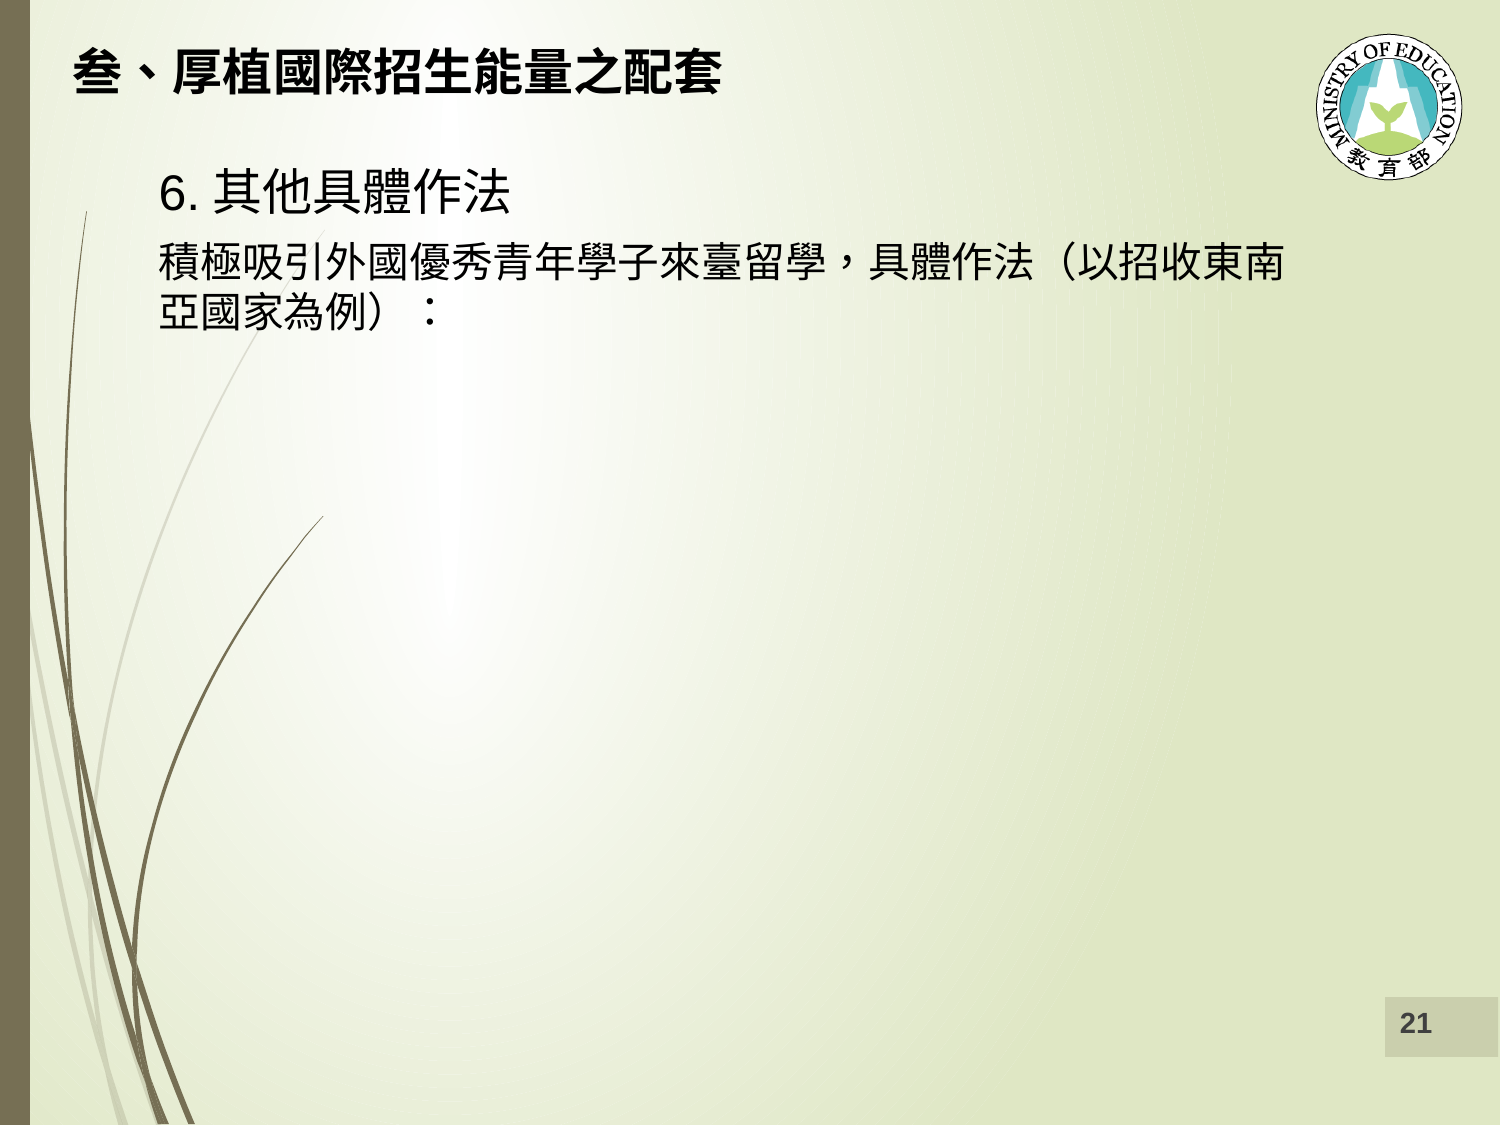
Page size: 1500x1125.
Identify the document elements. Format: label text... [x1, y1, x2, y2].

slide_number <編號> [1385, 997, 1499, 1057]
text_box 叁、厚植國際招生能量之配套 [58, 33, 1156, 109]
picture [1305, 30, 1469, 184]
text_box 6.其他具體作法 [143, 153, 1324, 228]
text_box 積極吸引外國優秀青年學子來臺留學，具體作法（以招收東南亞國家為例）： [143, 228, 1324, 344]
